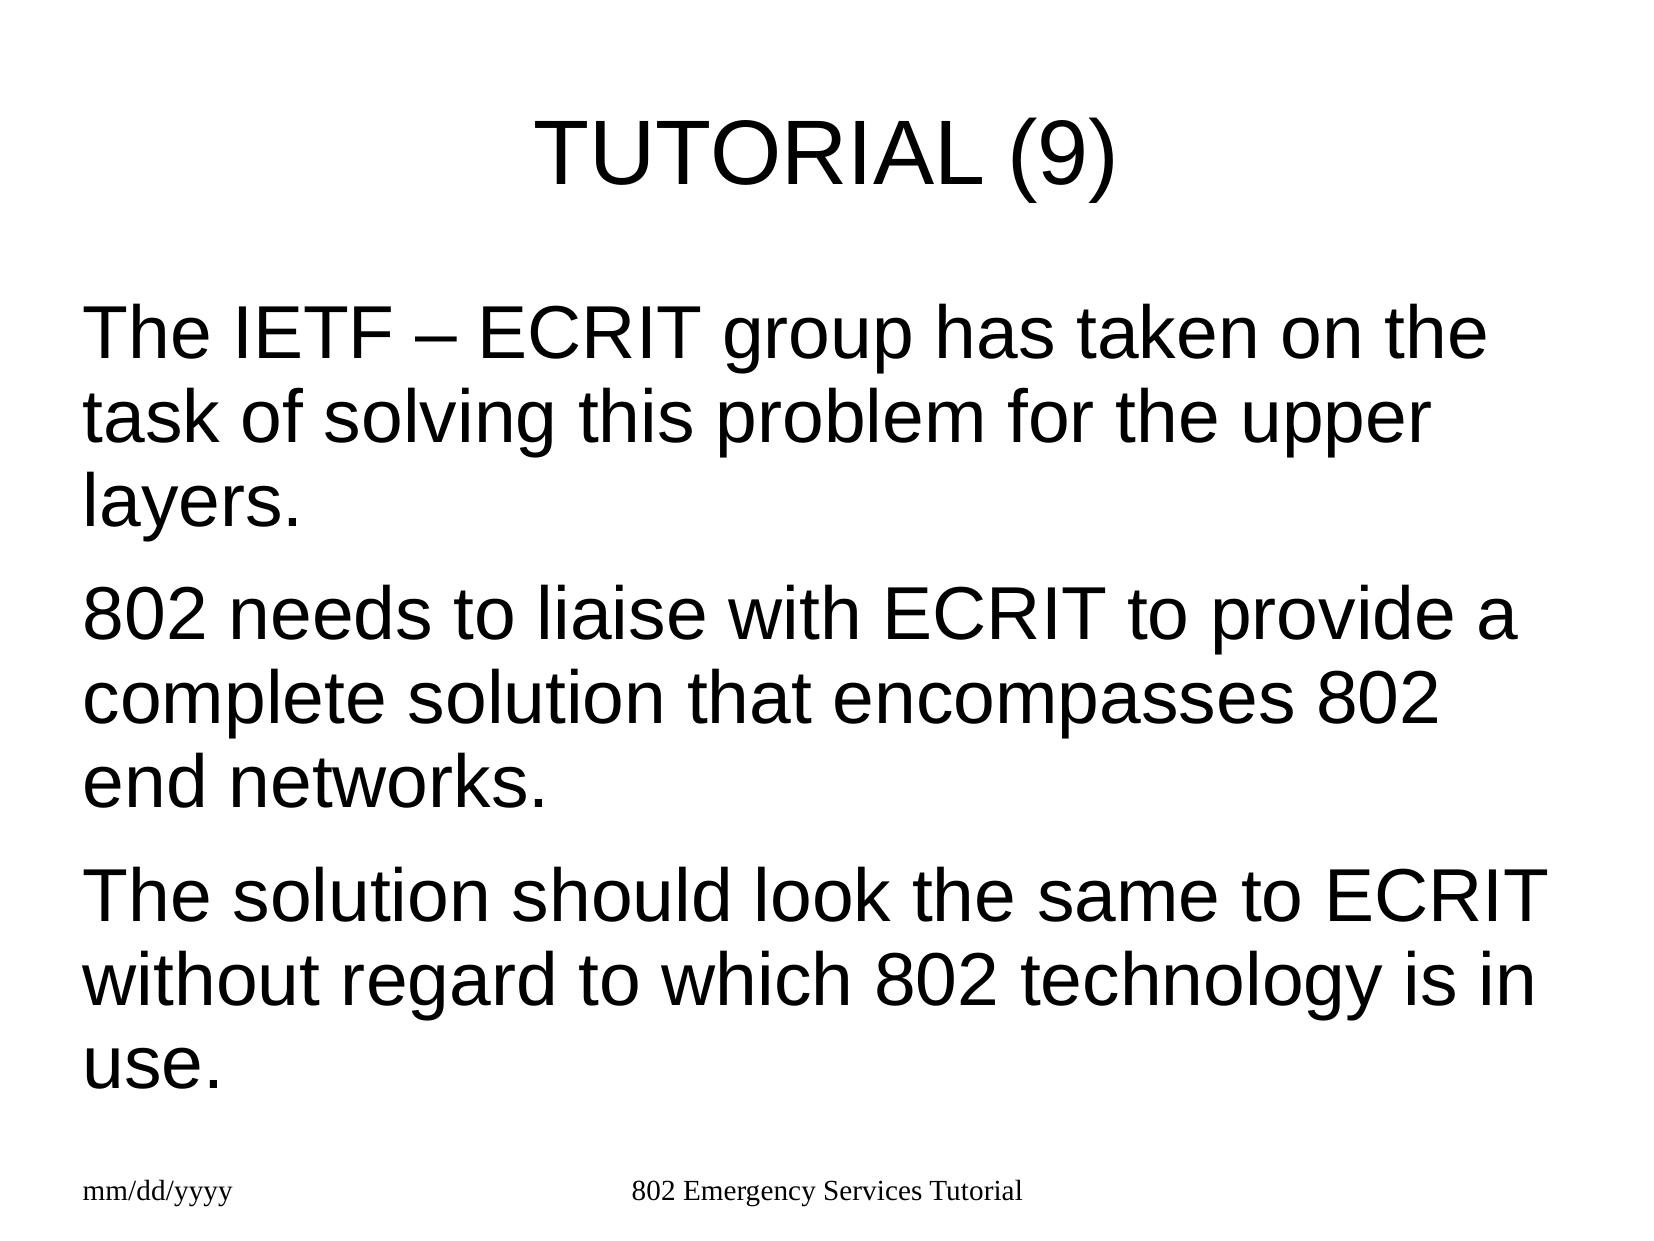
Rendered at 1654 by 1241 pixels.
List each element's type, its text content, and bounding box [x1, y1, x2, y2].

list The IETF – ECRIT group has taken on the task of solving this problem for the upper layers. 802 needs to liaise with ECRIT to provide a complete solution that encompasses 802 end networks. The solution should look the same to ECRIT without regard to which 802 technology is in use. [82, 290, 1571, 1106]
title TUTORIAL (9) [82, 49, 1571, 257]
